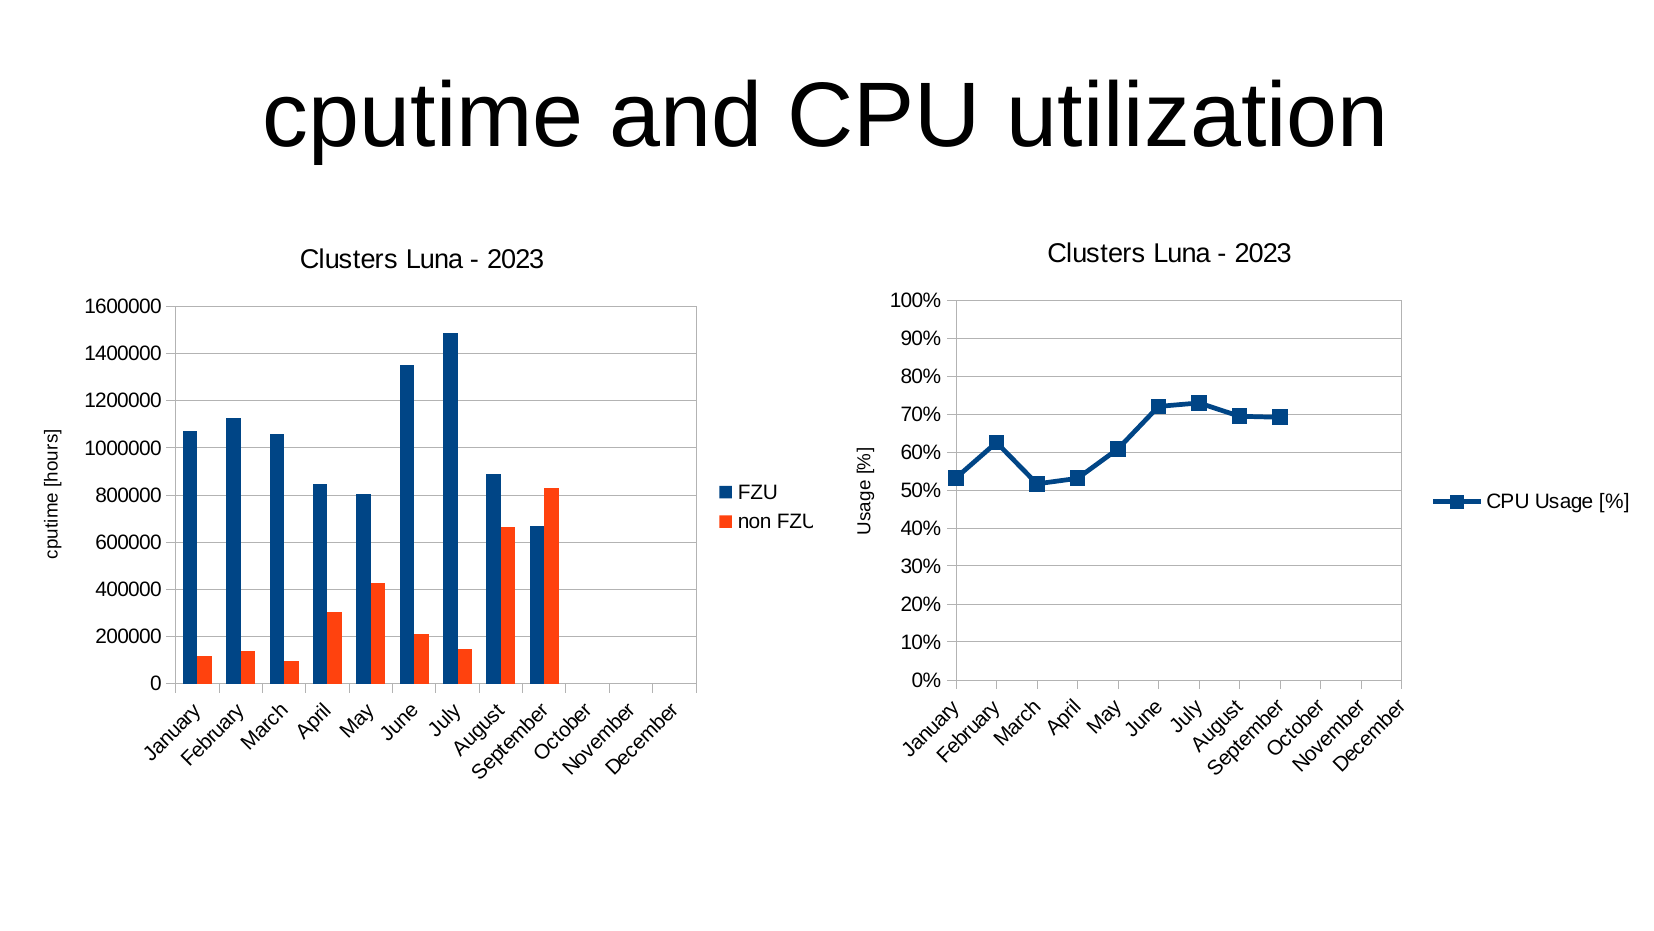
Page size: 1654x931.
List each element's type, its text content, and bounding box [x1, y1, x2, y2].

chart [8, 211, 1650, 797]
title cputime and CPU utilization [82, 37, 1571, 193]
